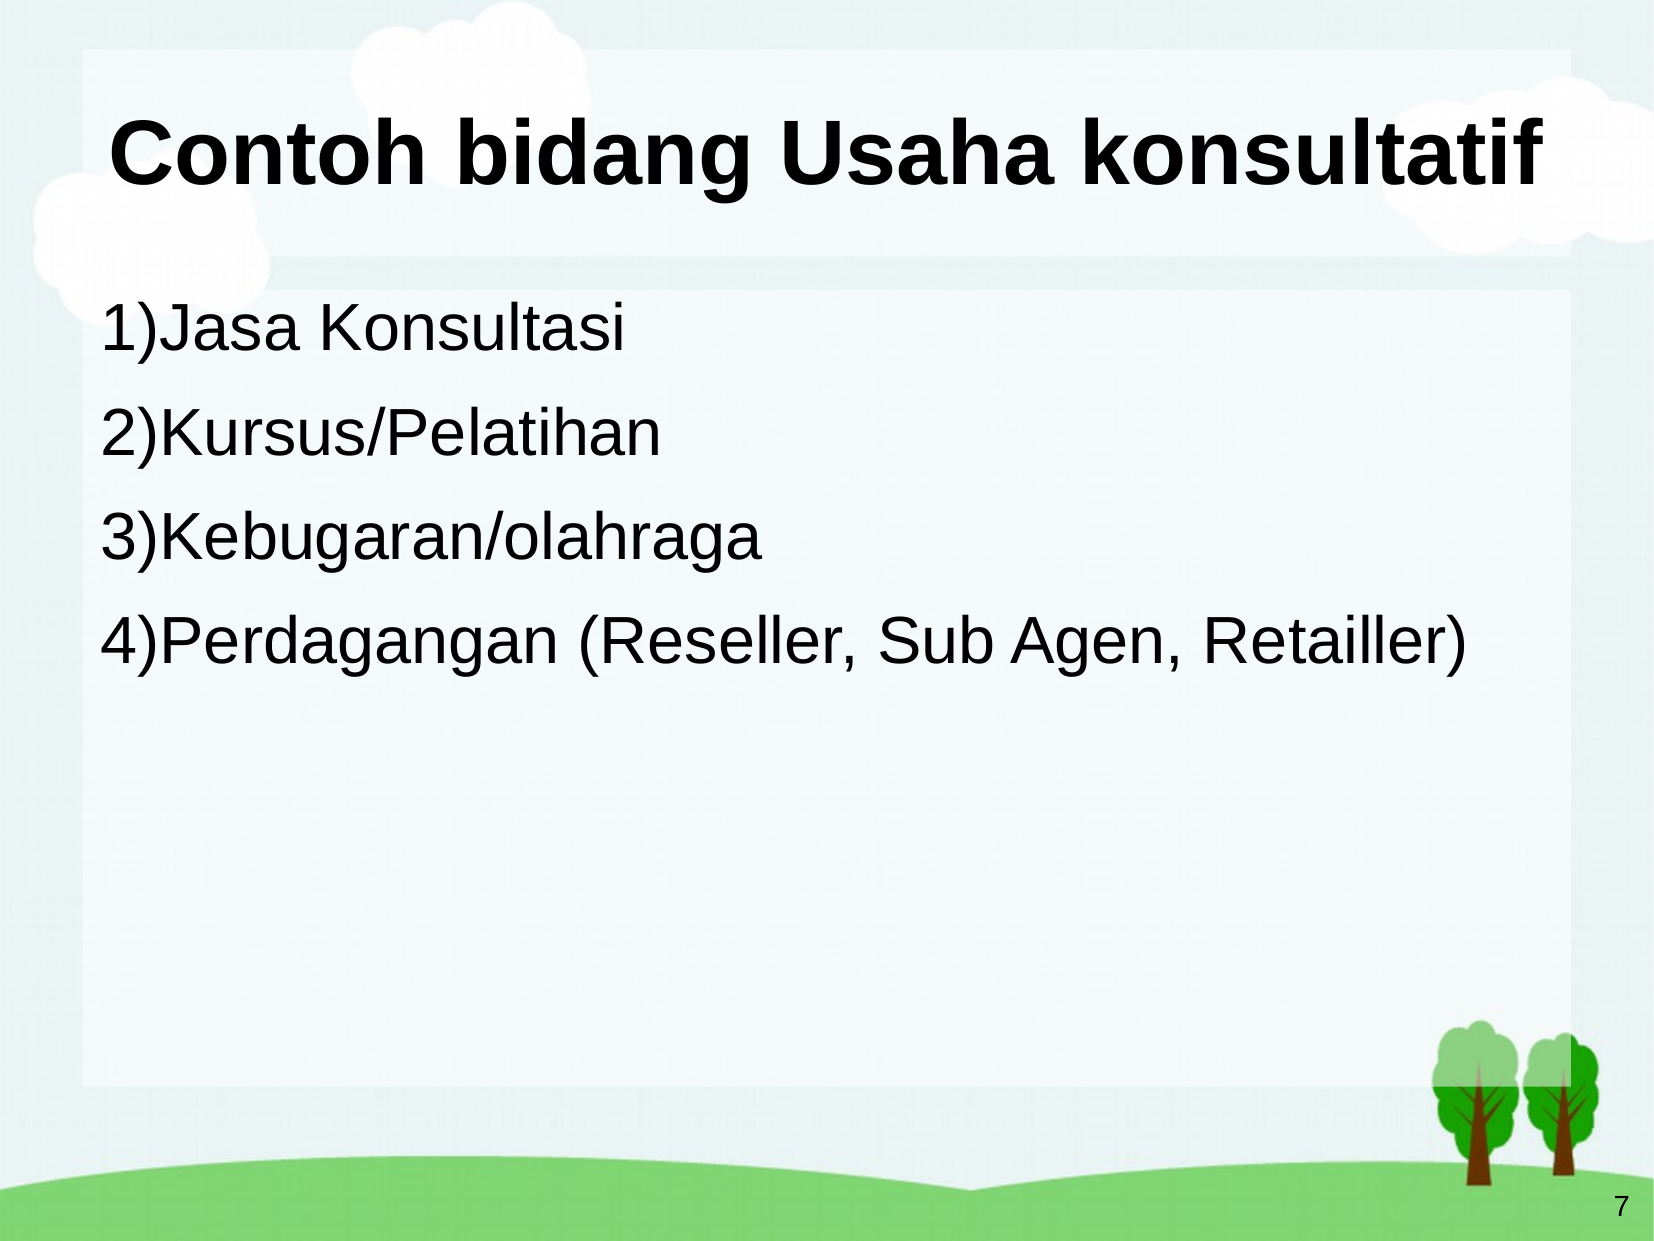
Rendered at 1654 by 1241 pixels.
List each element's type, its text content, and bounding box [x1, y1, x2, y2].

picture [0, 0, 1654, 1241]
title Contoh bidang Usaha konsultatif [82, 49, 1571, 257]
list Jasa Konsultasi Kursus/Pelatihan Kebugaran/olahraga Perdagangan (Reseller, Sub Agen, Retailler) [82, 290, 1571, 1087]
